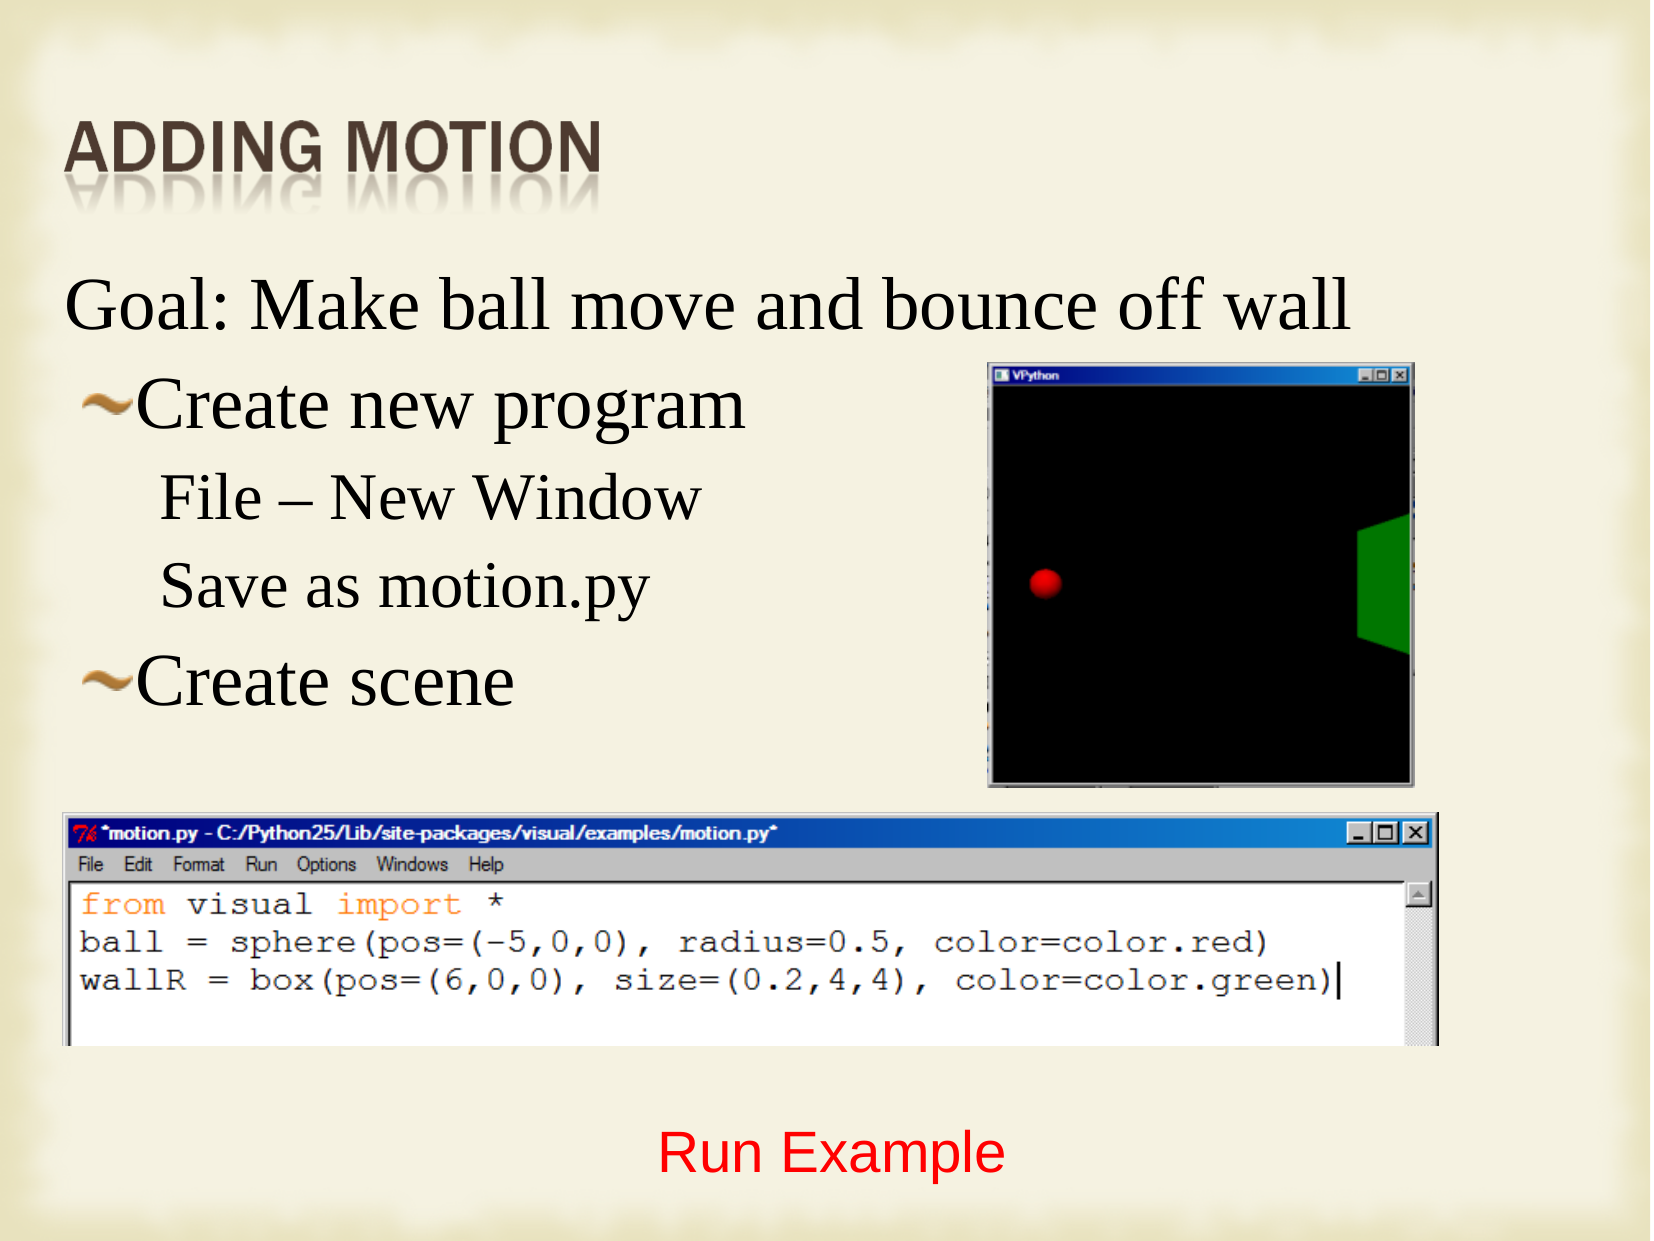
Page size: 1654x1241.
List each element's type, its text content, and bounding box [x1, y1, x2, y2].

text_box [16, 73, 1477, 264]
picture [0, 0, 1651, 1241]
list Goal: Make ball move and bounce off wall Create new program File – New Window Save as motion.py Create scene [50, 254, 1476, 730]
text_box Run Example [642, 1112, 1093, 1193]
